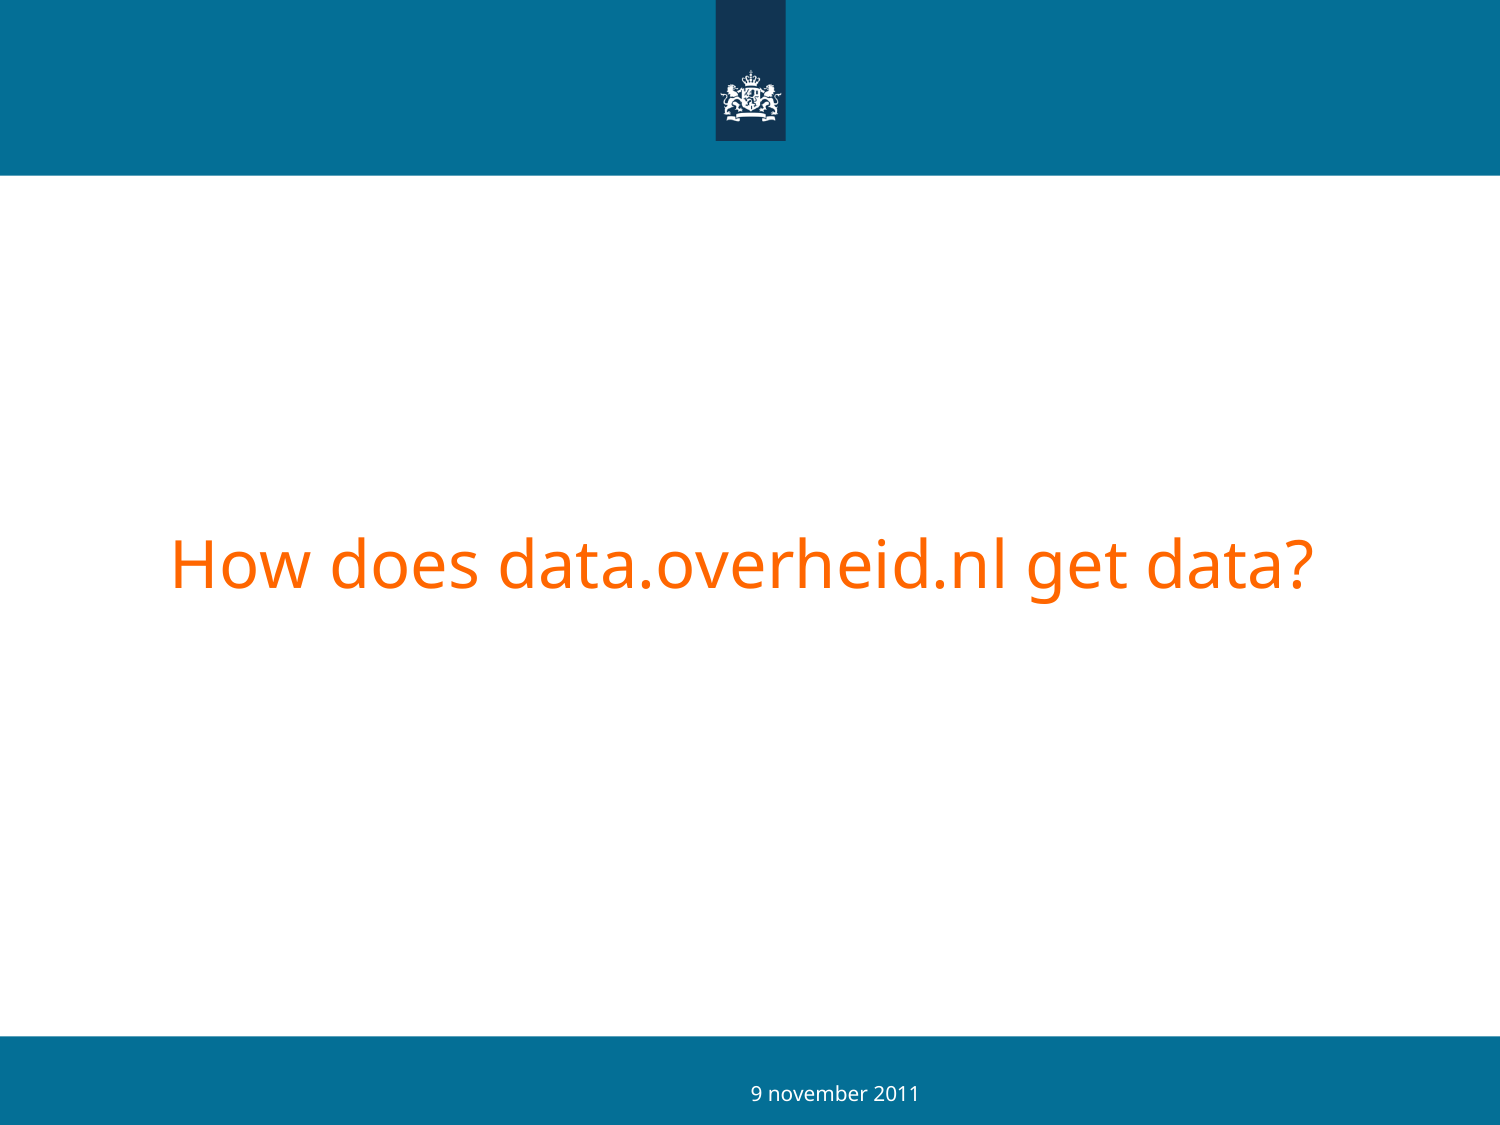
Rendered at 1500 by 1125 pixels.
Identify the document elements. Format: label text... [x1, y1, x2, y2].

text_box How does data.overheid.nl get data? [155, 513, 1331, 610]
text_box 9 november 2011 [735, 1072, 1418, 1125]
picture [717, 0, 785, 140]
